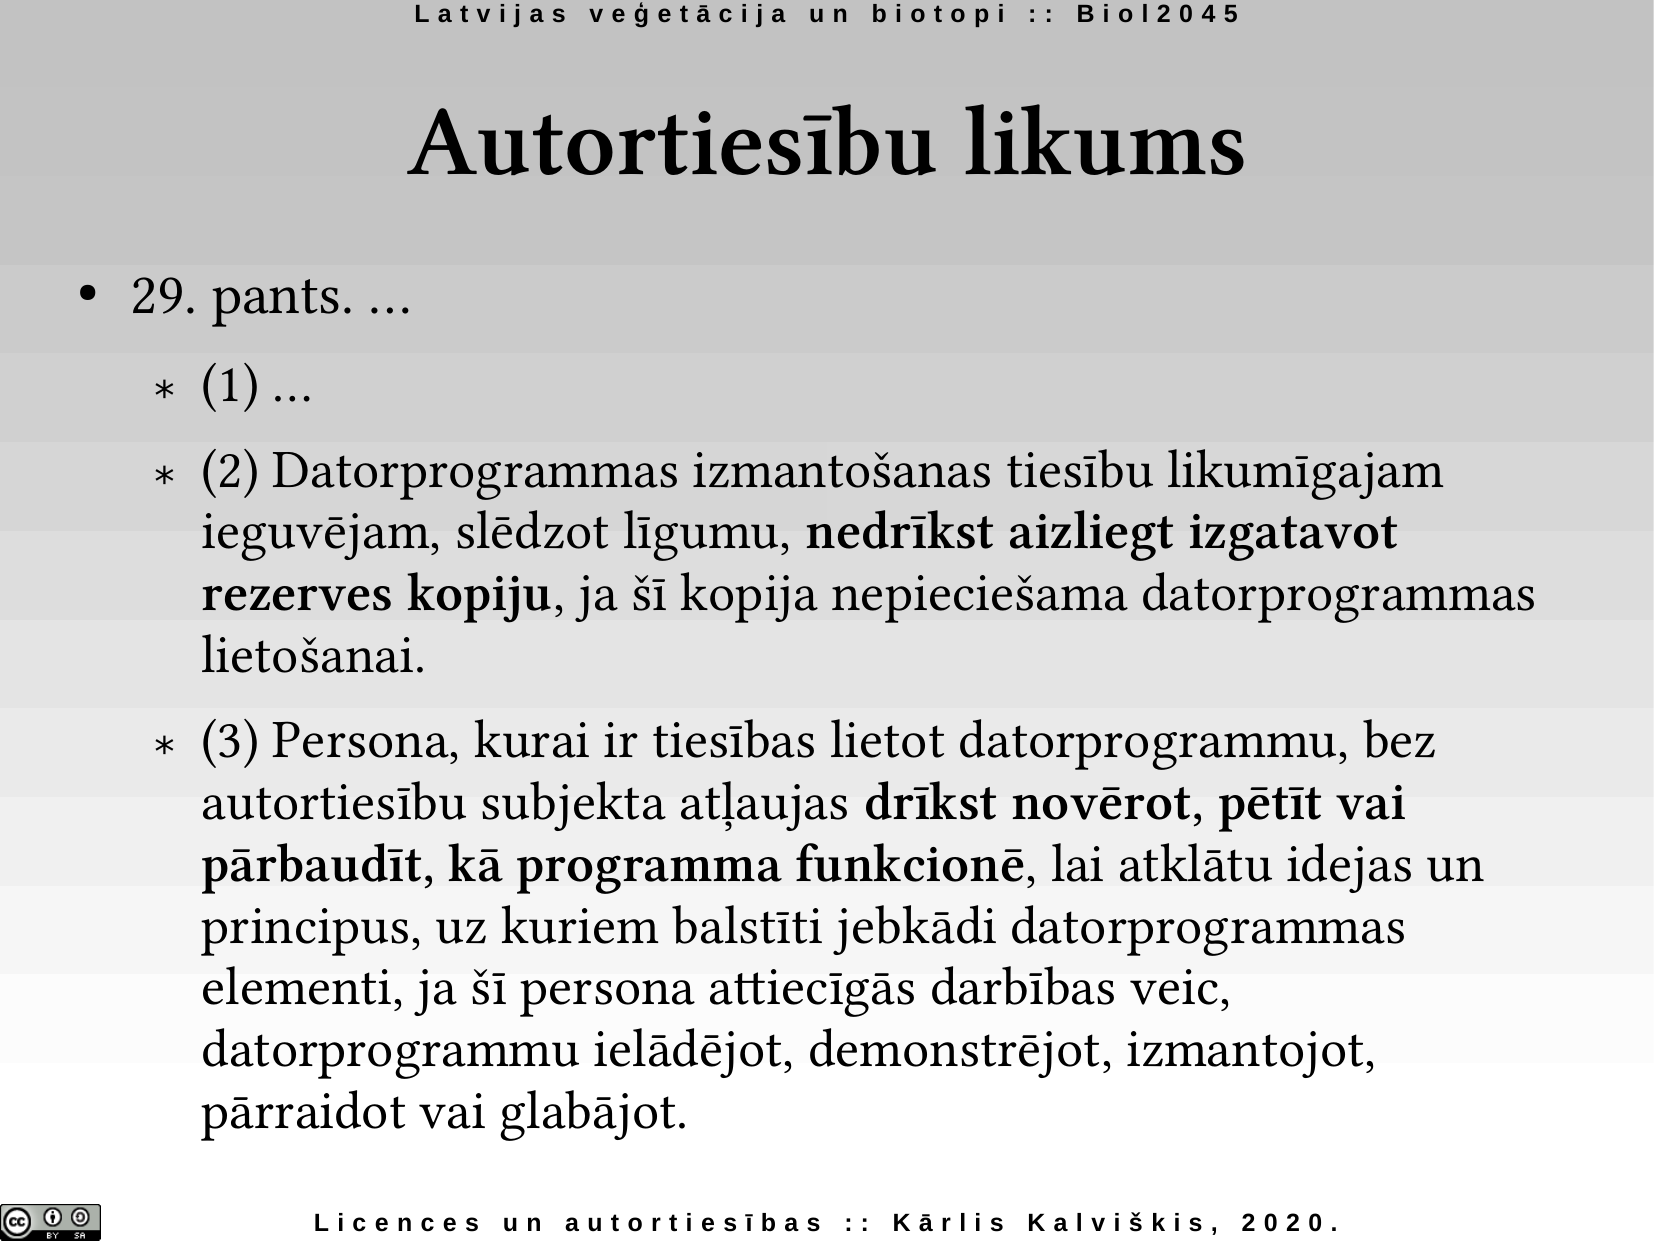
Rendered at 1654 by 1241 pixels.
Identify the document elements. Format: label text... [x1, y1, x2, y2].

list 29. pants. ... (1) ... (2) Datorprogrammas izmantošanas tiesību likumīgajam ieguvējam, slēdzot līgumu, nedrīkst aizliegt izgatavot rezerves kopiju, ja šī kopija nepieciešama datorprogrammas lietošanai. (3) Persona, kurai ir tiesības lietot datorprogrammu, bez autortiesību subjekta atļaujas drīkst novērot, pētīt vai pārbaudīt, kā programma funkcionē, lai atklātu idejas un principus, uz kuriem balstīti jebkādi datorprogrammas elementi, ja šī persona attiecīgās darbības veic, datorprogrammu ielādējot, demonstrējot, izmantojot, pārraidot vai glabājot. [59, 261, 1596, 1142]
title Autortiesību likums [59, 37, 1596, 246]
picture [0, 0, 1654, 1241]
